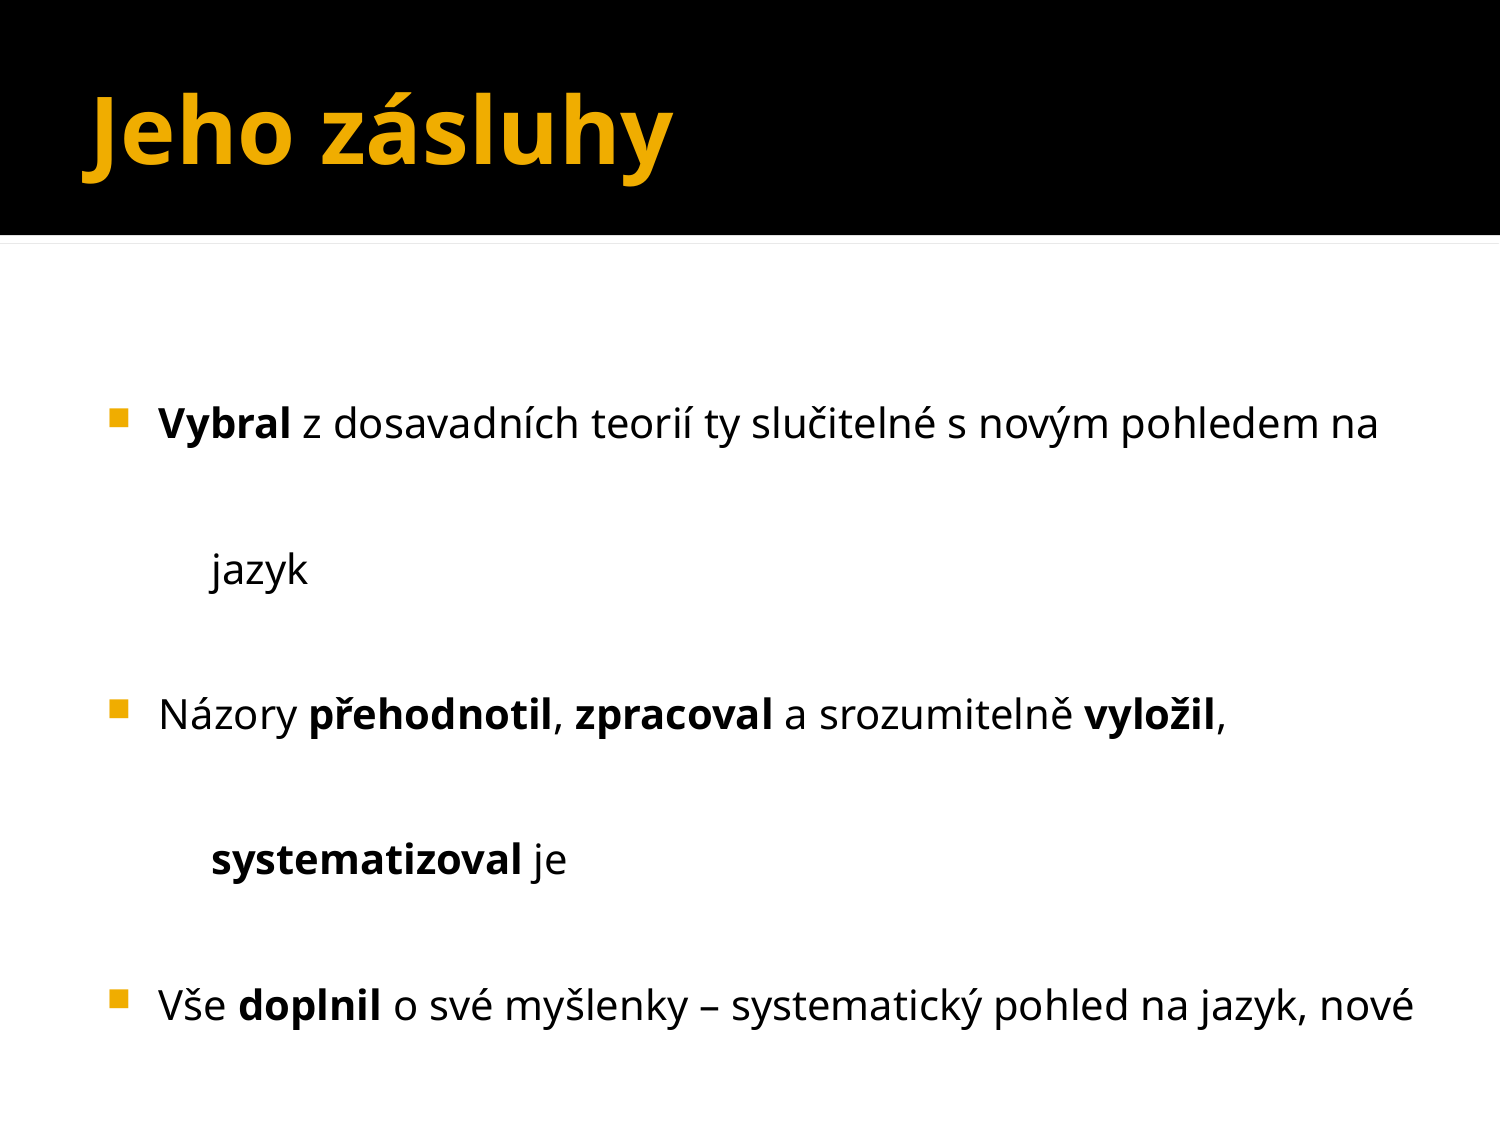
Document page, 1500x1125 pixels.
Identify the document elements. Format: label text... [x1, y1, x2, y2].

title Jeho zásluhy [75, 70, 1426, 186]
list Vybral z dosavadních teorií ty slučitelné s novým pohledem na jazyk Názory přehodnotil, zpracoval a srozumitelně vyložil, systematizoval je Vše doplnil o své myšlenky – systematický pohled na jazyk, nové hledisko Ovlivnil následující jazykovědné směry [58, 291, 1465, 748]
